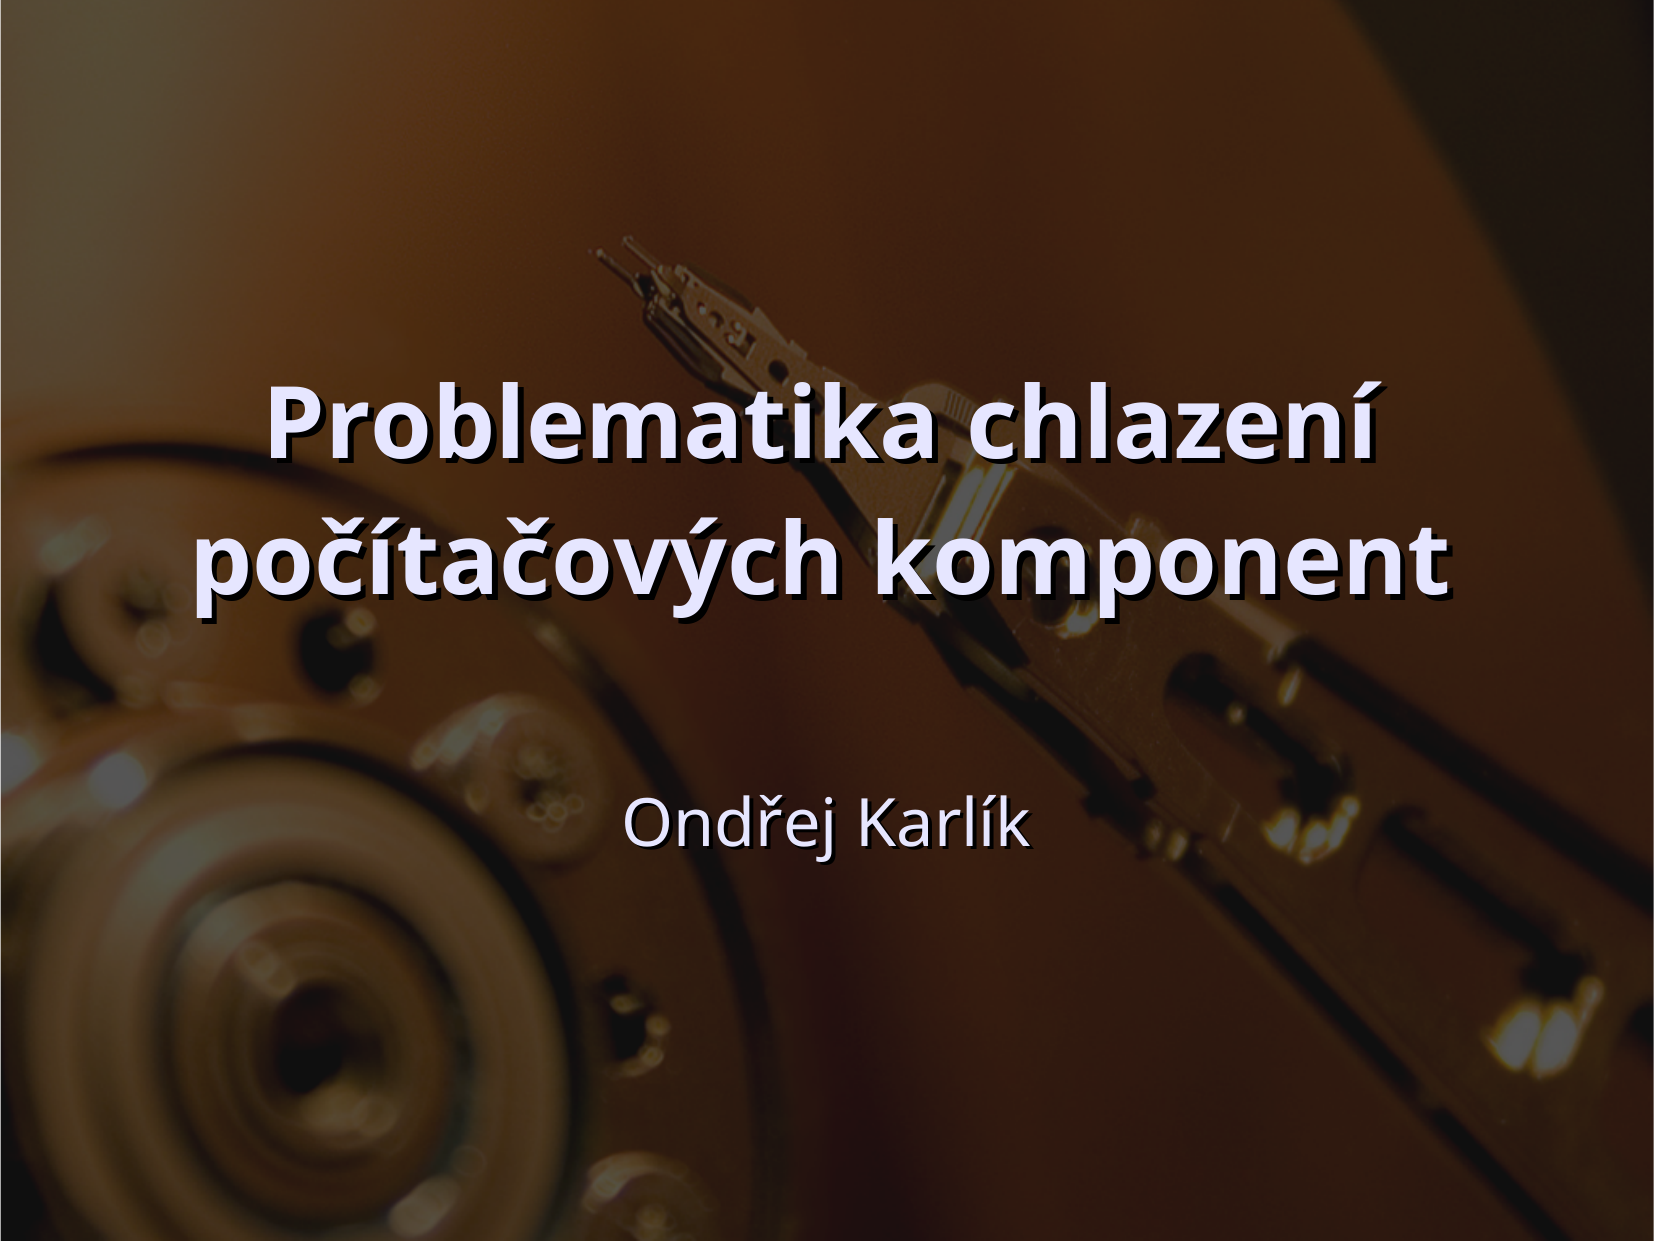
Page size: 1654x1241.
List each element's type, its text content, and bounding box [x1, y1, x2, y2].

picture [0, 0, 1654, 1241]
title Problematika chlazení počítačových komponent [76, 366, 1565, 609]
subtitle Ondřej Karlík [82, 531, 1571, 1109]
